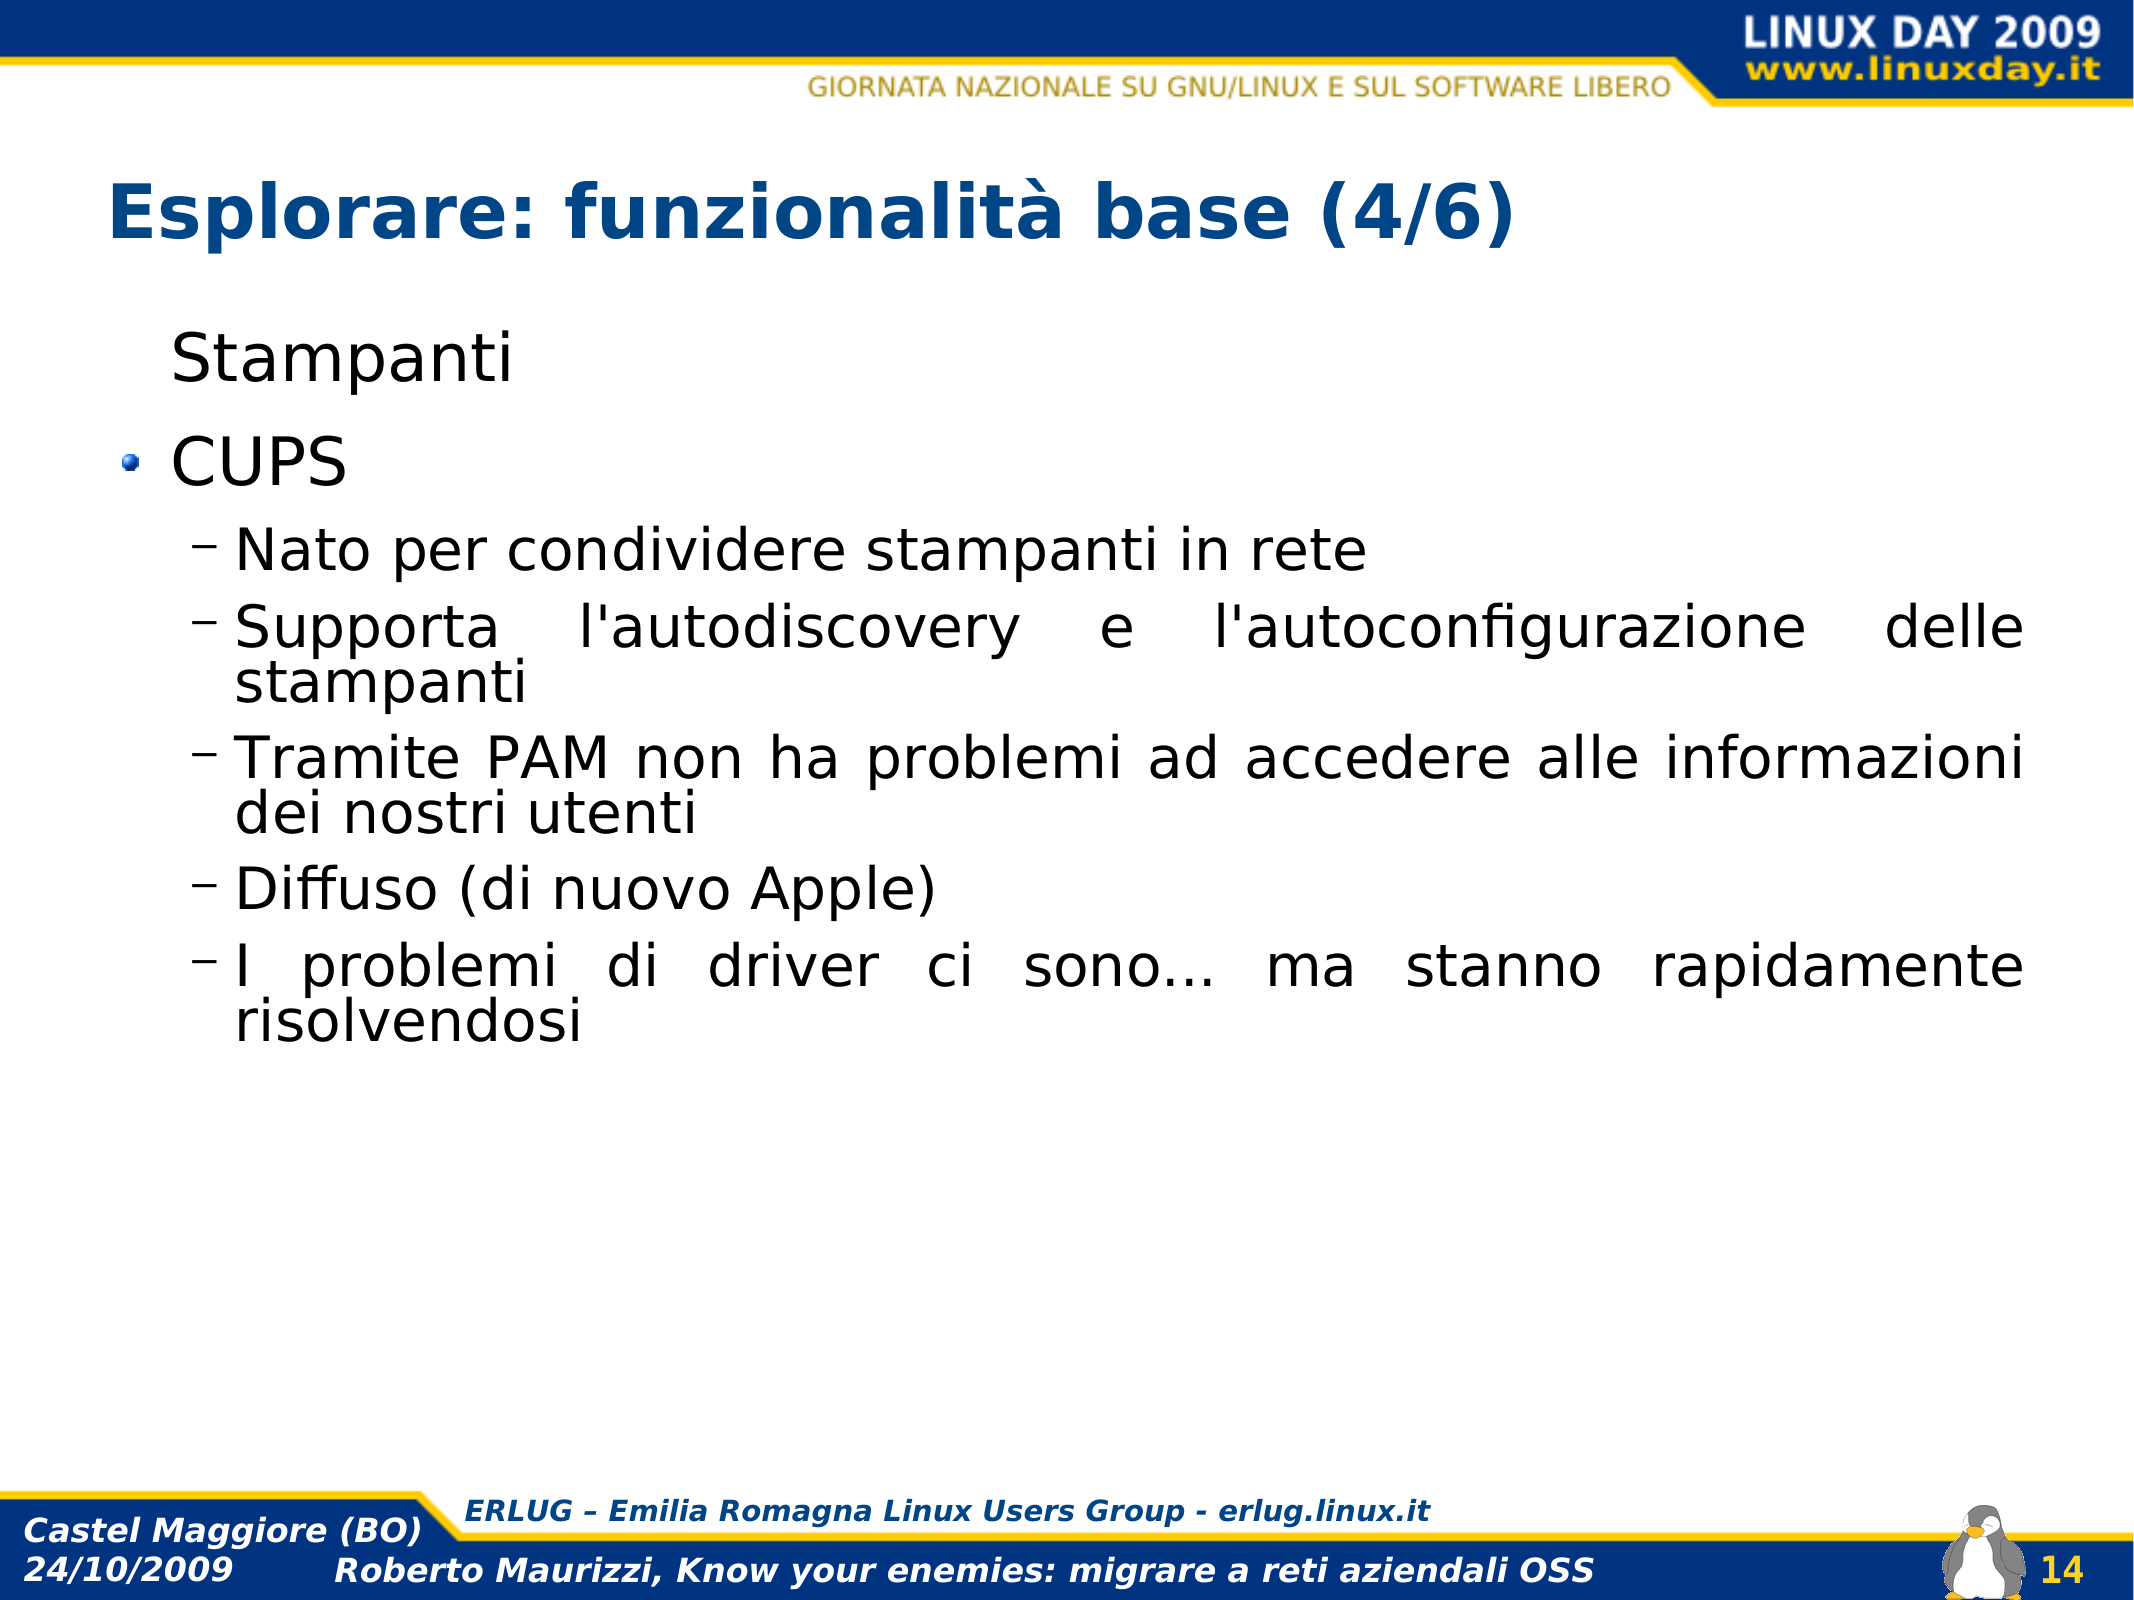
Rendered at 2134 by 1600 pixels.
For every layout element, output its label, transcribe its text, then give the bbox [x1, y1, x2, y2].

list Stampanti CUPS Nato per condividere stampanti in rete Supporta l'autodiscovery e l'autoconfigurazione delle stampanti Tramite PAM non ha problemi ad accedere alle informazioni dei nostri utenti Diffuso (di nuovo Apple) I problemi di driver ci sono... ma stanno rapidamente risolvendosi [106, 319, 2027, 1441]
title Esplorare: funzionalità base (4/6) [106, 159, 2080, 267]
picture [0, 0, 2134, 1600]
